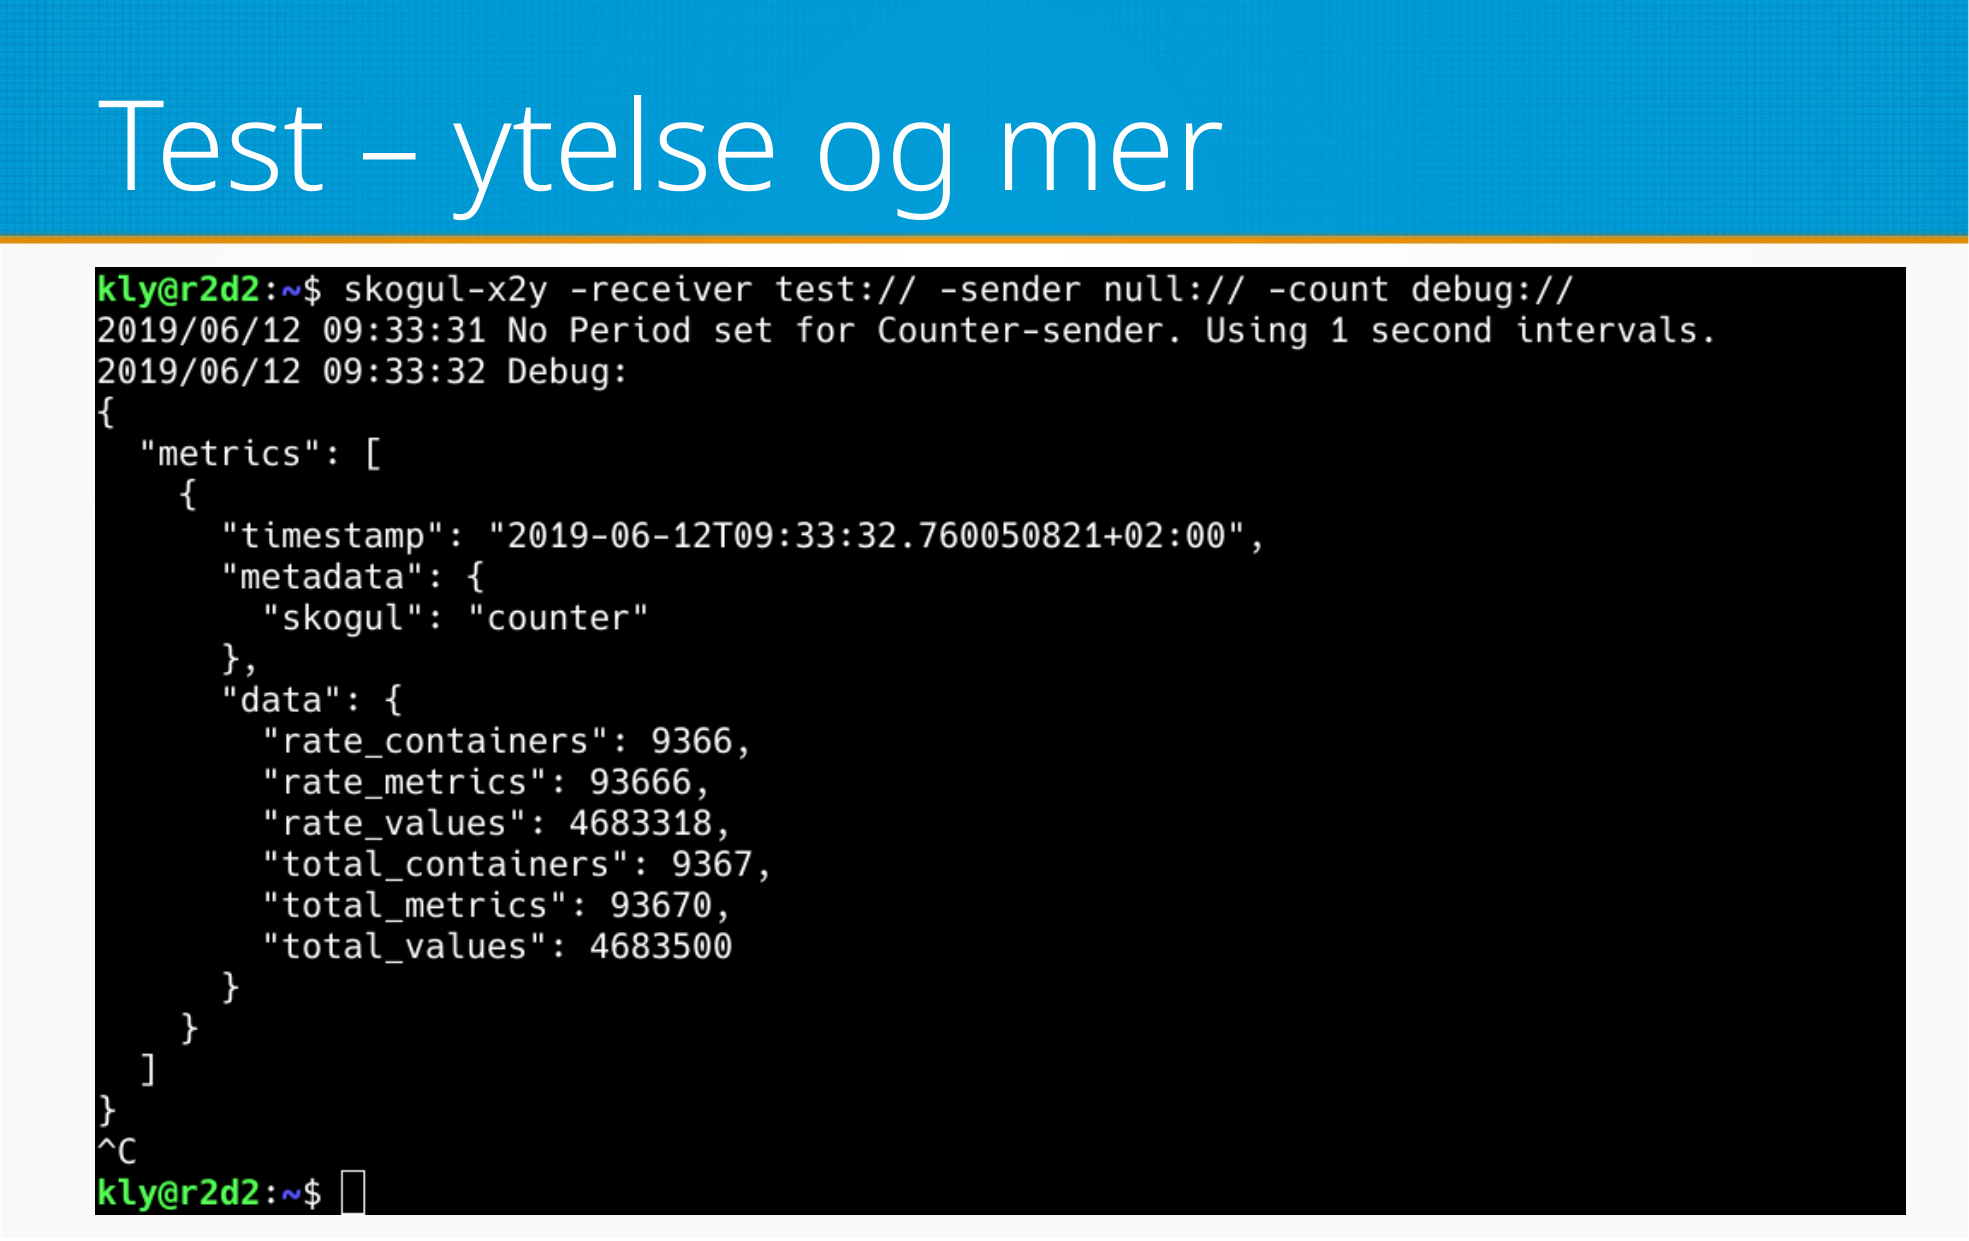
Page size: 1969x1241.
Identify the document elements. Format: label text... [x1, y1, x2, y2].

title Test – ytelse og mer [98, 19, 1870, 227]
picture [0, 233, 1969, 1241]
